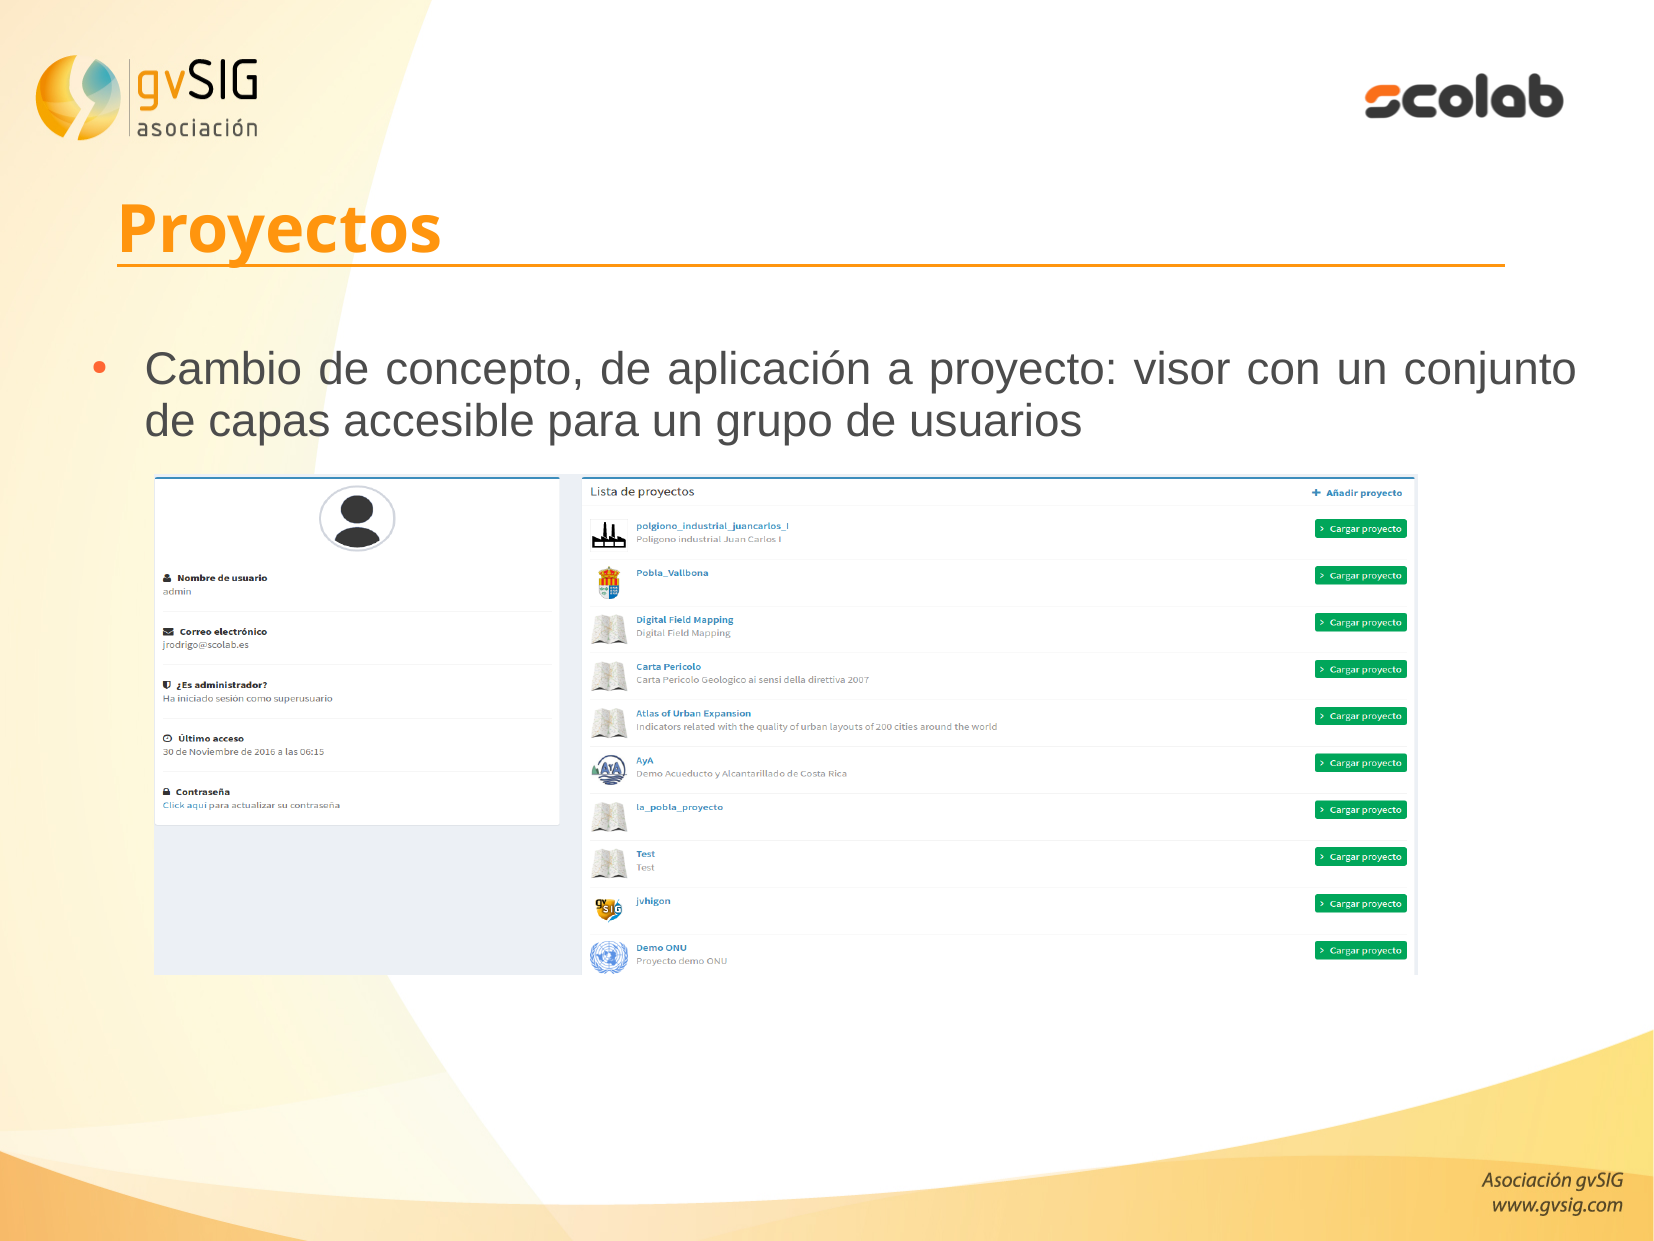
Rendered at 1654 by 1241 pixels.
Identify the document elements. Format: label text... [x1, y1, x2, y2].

title Proyectos [116, 177, 1605, 276]
picture [0, 0, 1654, 1241]
text_box Cambio de concepto, de aplicación a proyecto: visor con un conjunto de capas accesible para un grupo de usuarios [59, 284, 1594, 934]
